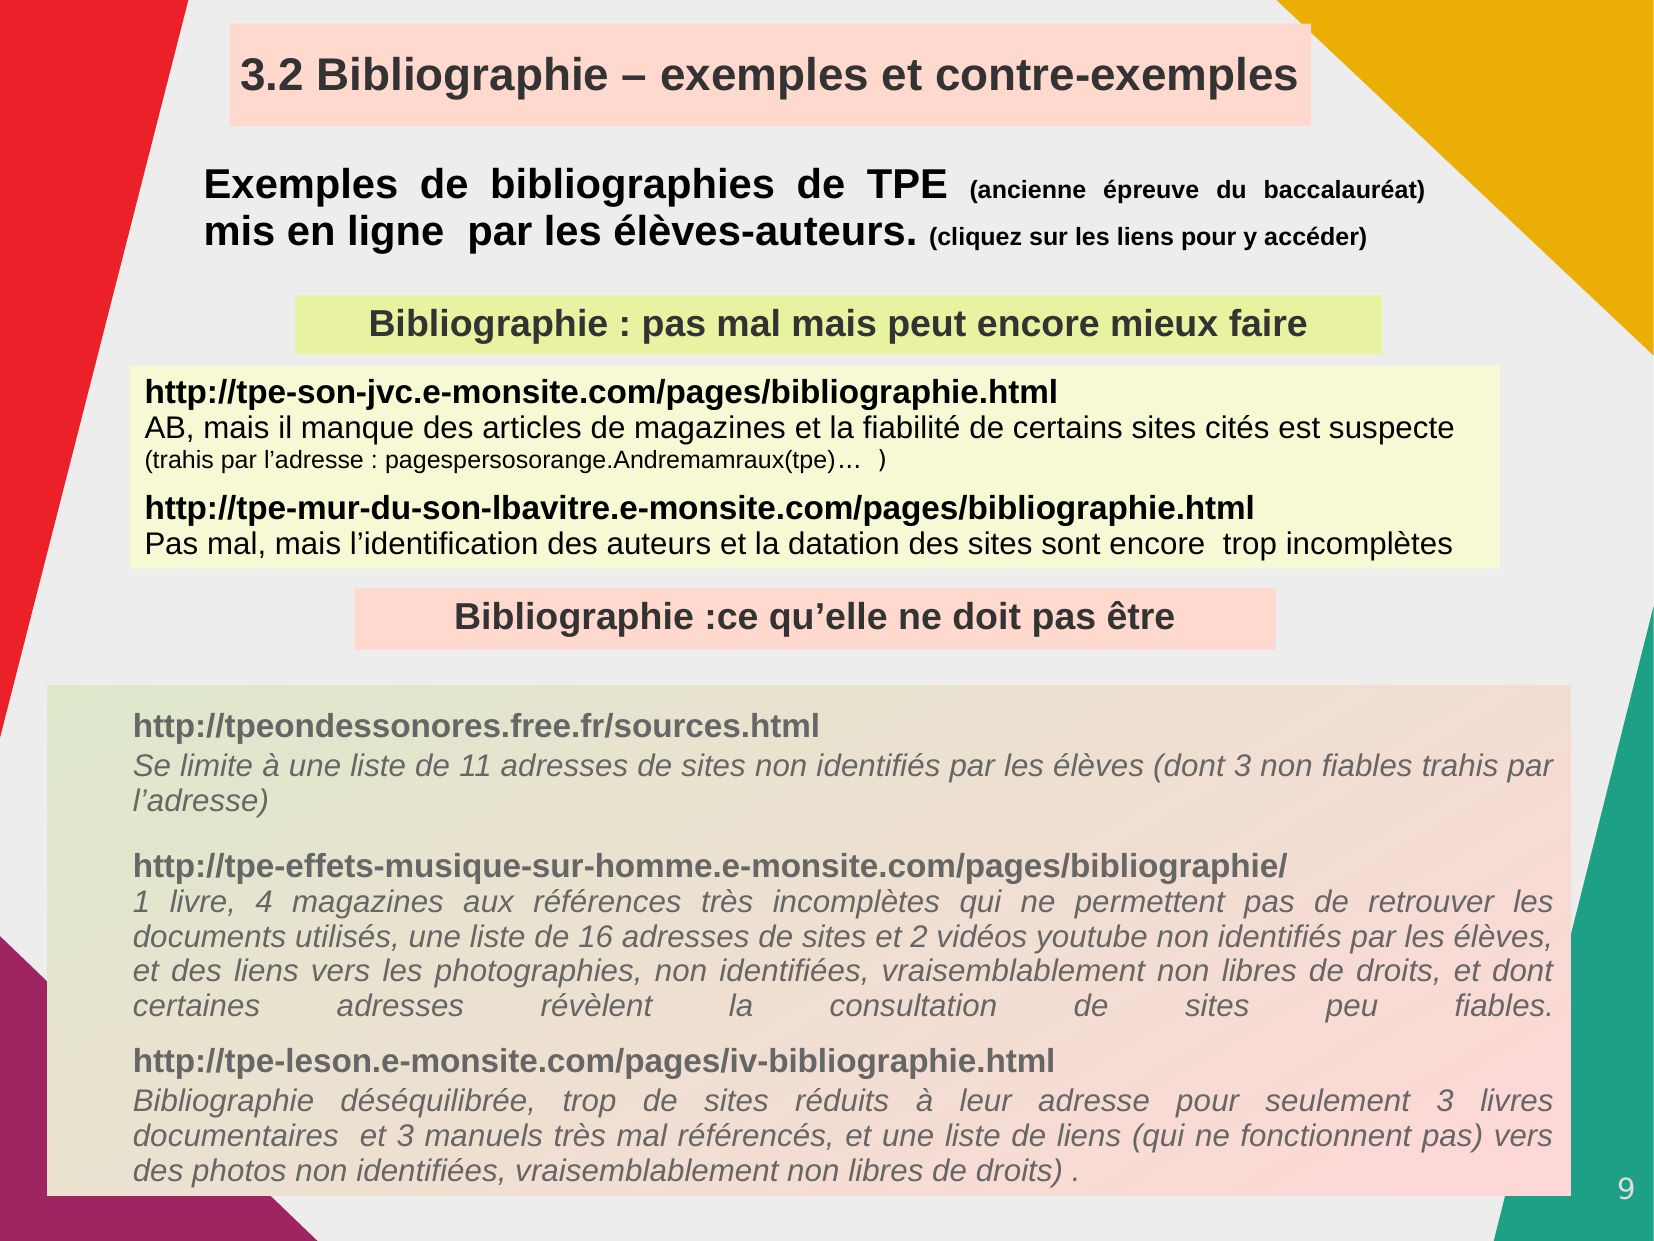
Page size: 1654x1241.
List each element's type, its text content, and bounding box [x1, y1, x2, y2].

text_box http://tpe-son-jvc.e-monsite.com/pages/bibliographie.html AB, mais il manque des articles de magazines et la fiabilité de certains sites cités est suspecte (trahis par l’adresse : pagespersosorange.Andremamraux(tpe)... ) http://tpe-mur-du-son-lbavitre.e-monsite.com/pages/bibliographie.html Pas mal, mais l’identification des auteurs et la datation des sites sont encore trop incomplètes [129, 366, 1501, 569]
text_box Bibliographie :ce qu’elle ne doit pas être [354, 588, 1276, 650]
text_box Bibliographie : pas mal mais peut encore mieux faire [295, 295, 1382, 355]
text_box http://tpeondessonores.free.fr/sources.html Se limite à une liste de 11 adresses de sites non identifiés par les élèves (dont 3 non fiables trahis par l’adresse) http://tpe-effets-musique-sur-homme.e-monsite.com/pages/bibliographie/ 1 livre, 4 magazines aux références très incomplètes qui ne permettent pas de retrouver les documents utilisés, une liste de 16 adresses de sites et 2 vidéos youtube non identifiés par les élèves, et des liens vers les photographies, non identifiées, vraisemblablement non libres de droits, et dont certaines adresses révèlent la consultation de sites peu fiables.http://tpe-leson.e-monsite.com/pages/iv-bibliographie.html Bibliographie déséquilibrée, trop de sites réduits à leur adresse pour seulement 3 livres documentaires et 3 manuels très mal référencés, et une liste de liens (qui ne fonctionnent pas) vers des photos non identifiées, vraisemblablement non libres de droits) . [47, 685, 1571, 1196]
text_box Exemples de bibliographies de TPE (ancienne épreuve du baccalauréat) mis en ligne par les élèves-auteurs. (cliquez sur les liens pour y accéder) [118, 153, 1441, 262]
title 3.2 Bibliographie – exemples et contre-exemples [229, 23, 1312, 127]
